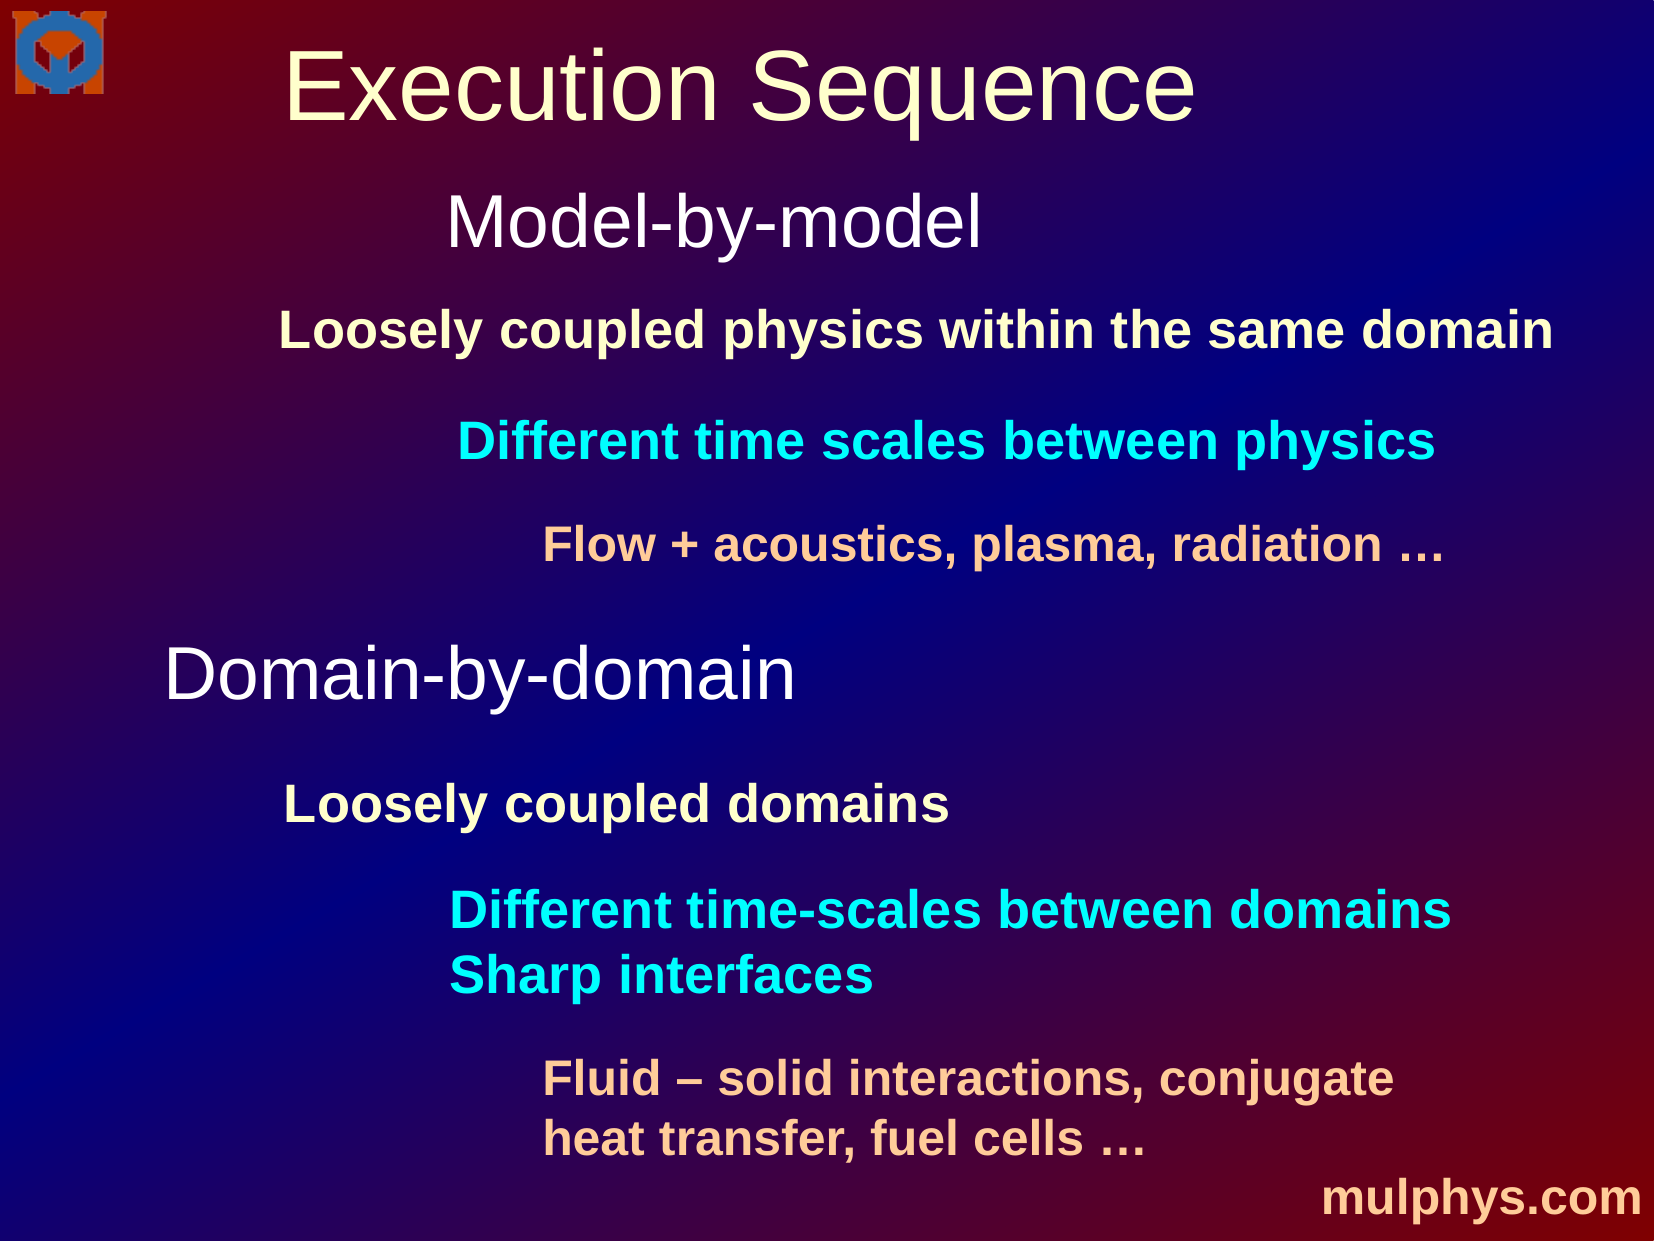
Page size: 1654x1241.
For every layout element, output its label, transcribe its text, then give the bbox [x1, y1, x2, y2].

text_box Domain-by-domain [163, 624, 798, 715]
text_box Model-by-model [445, 172, 984, 263]
picture [11, 11, 110, 95]
text_box Loosely coupled domains [283, 767, 952, 833]
title Execution Sequence [144, 0, 1336, 184]
text_box mulphys.com [1320, 1164, 1644, 1225]
text_box Fluid – solid interactions, conjugate heat transfer, fuel cells … [542, 1045, 1502, 1166]
text_box Different time scales between physics [457, 405, 1438, 471]
text_box Loosely coupled physics within the same domain [278, 294, 1586, 360]
text_box Flow + acoustics, plasma, radiation … [542, 511, 1502, 572]
text_box Different time-scales between domains Sharp interfaces [449, 874, 1455, 1005]
